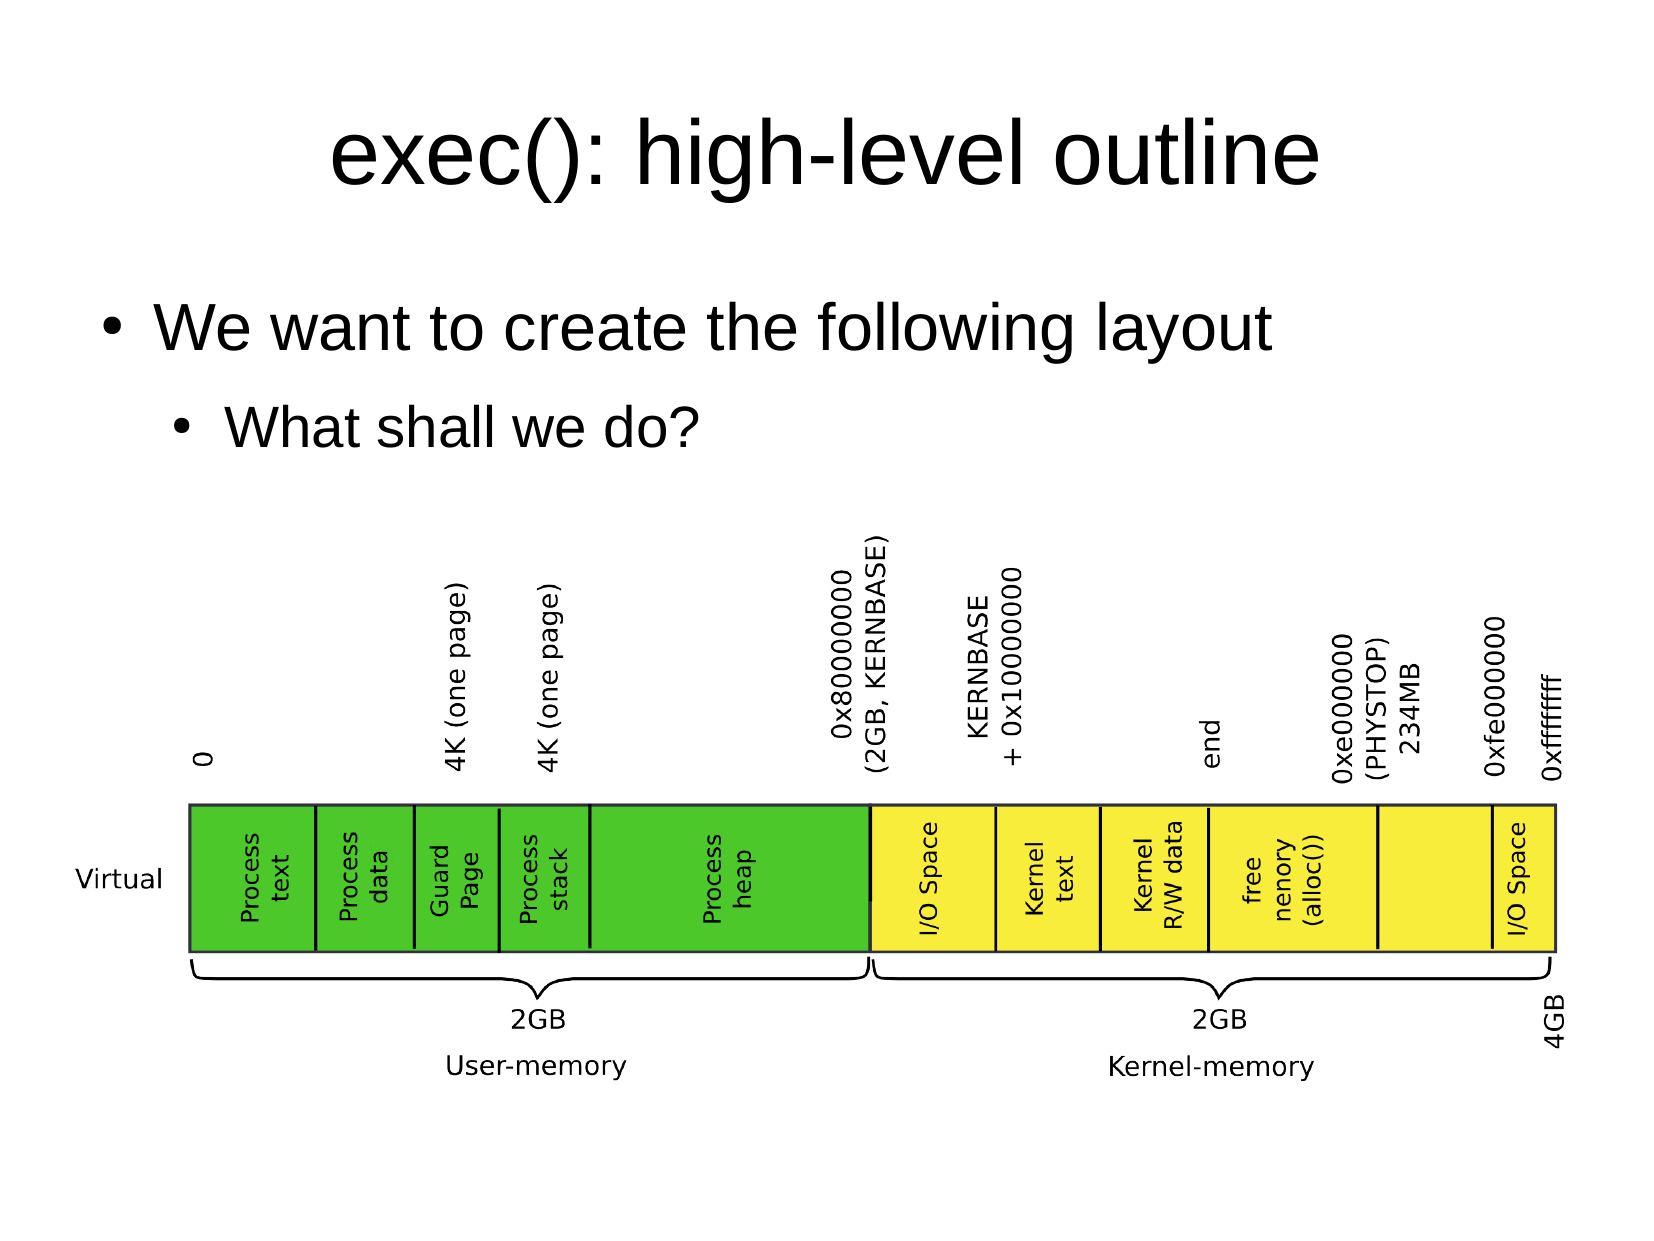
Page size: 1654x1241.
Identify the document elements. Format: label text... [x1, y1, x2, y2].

picture [75, 536, 1564, 1081]
title exec(): high-level outline [82, 49, 1571, 257]
list We want to create the following layout What shall we do? [82, 290, 1571, 1010]
